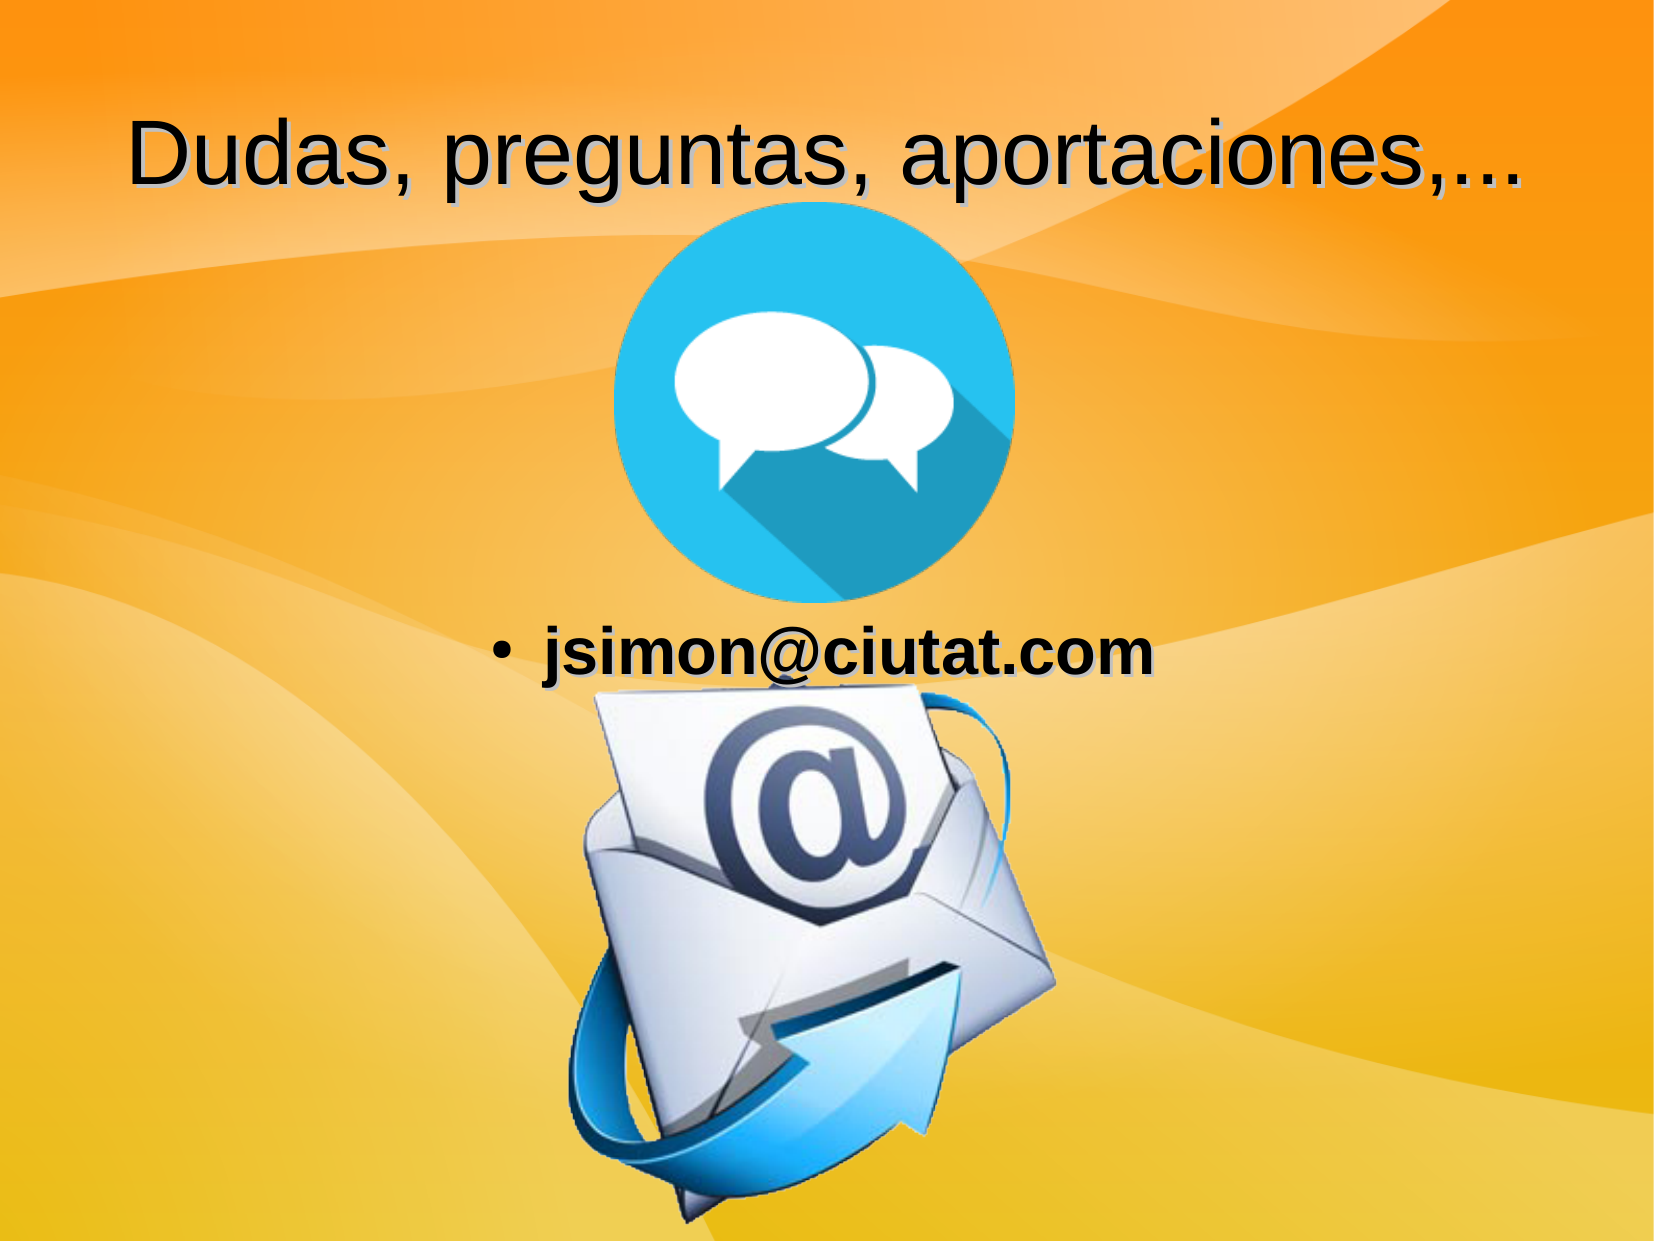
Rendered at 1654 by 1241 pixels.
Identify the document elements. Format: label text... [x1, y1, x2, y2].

list jsimon@ciutat.com [472, 614, 1158, 1241]
picture [0, 0, 1654, 1241]
title Dudas, preguntas, aportaciones,... [82, 49, 1571, 257]
